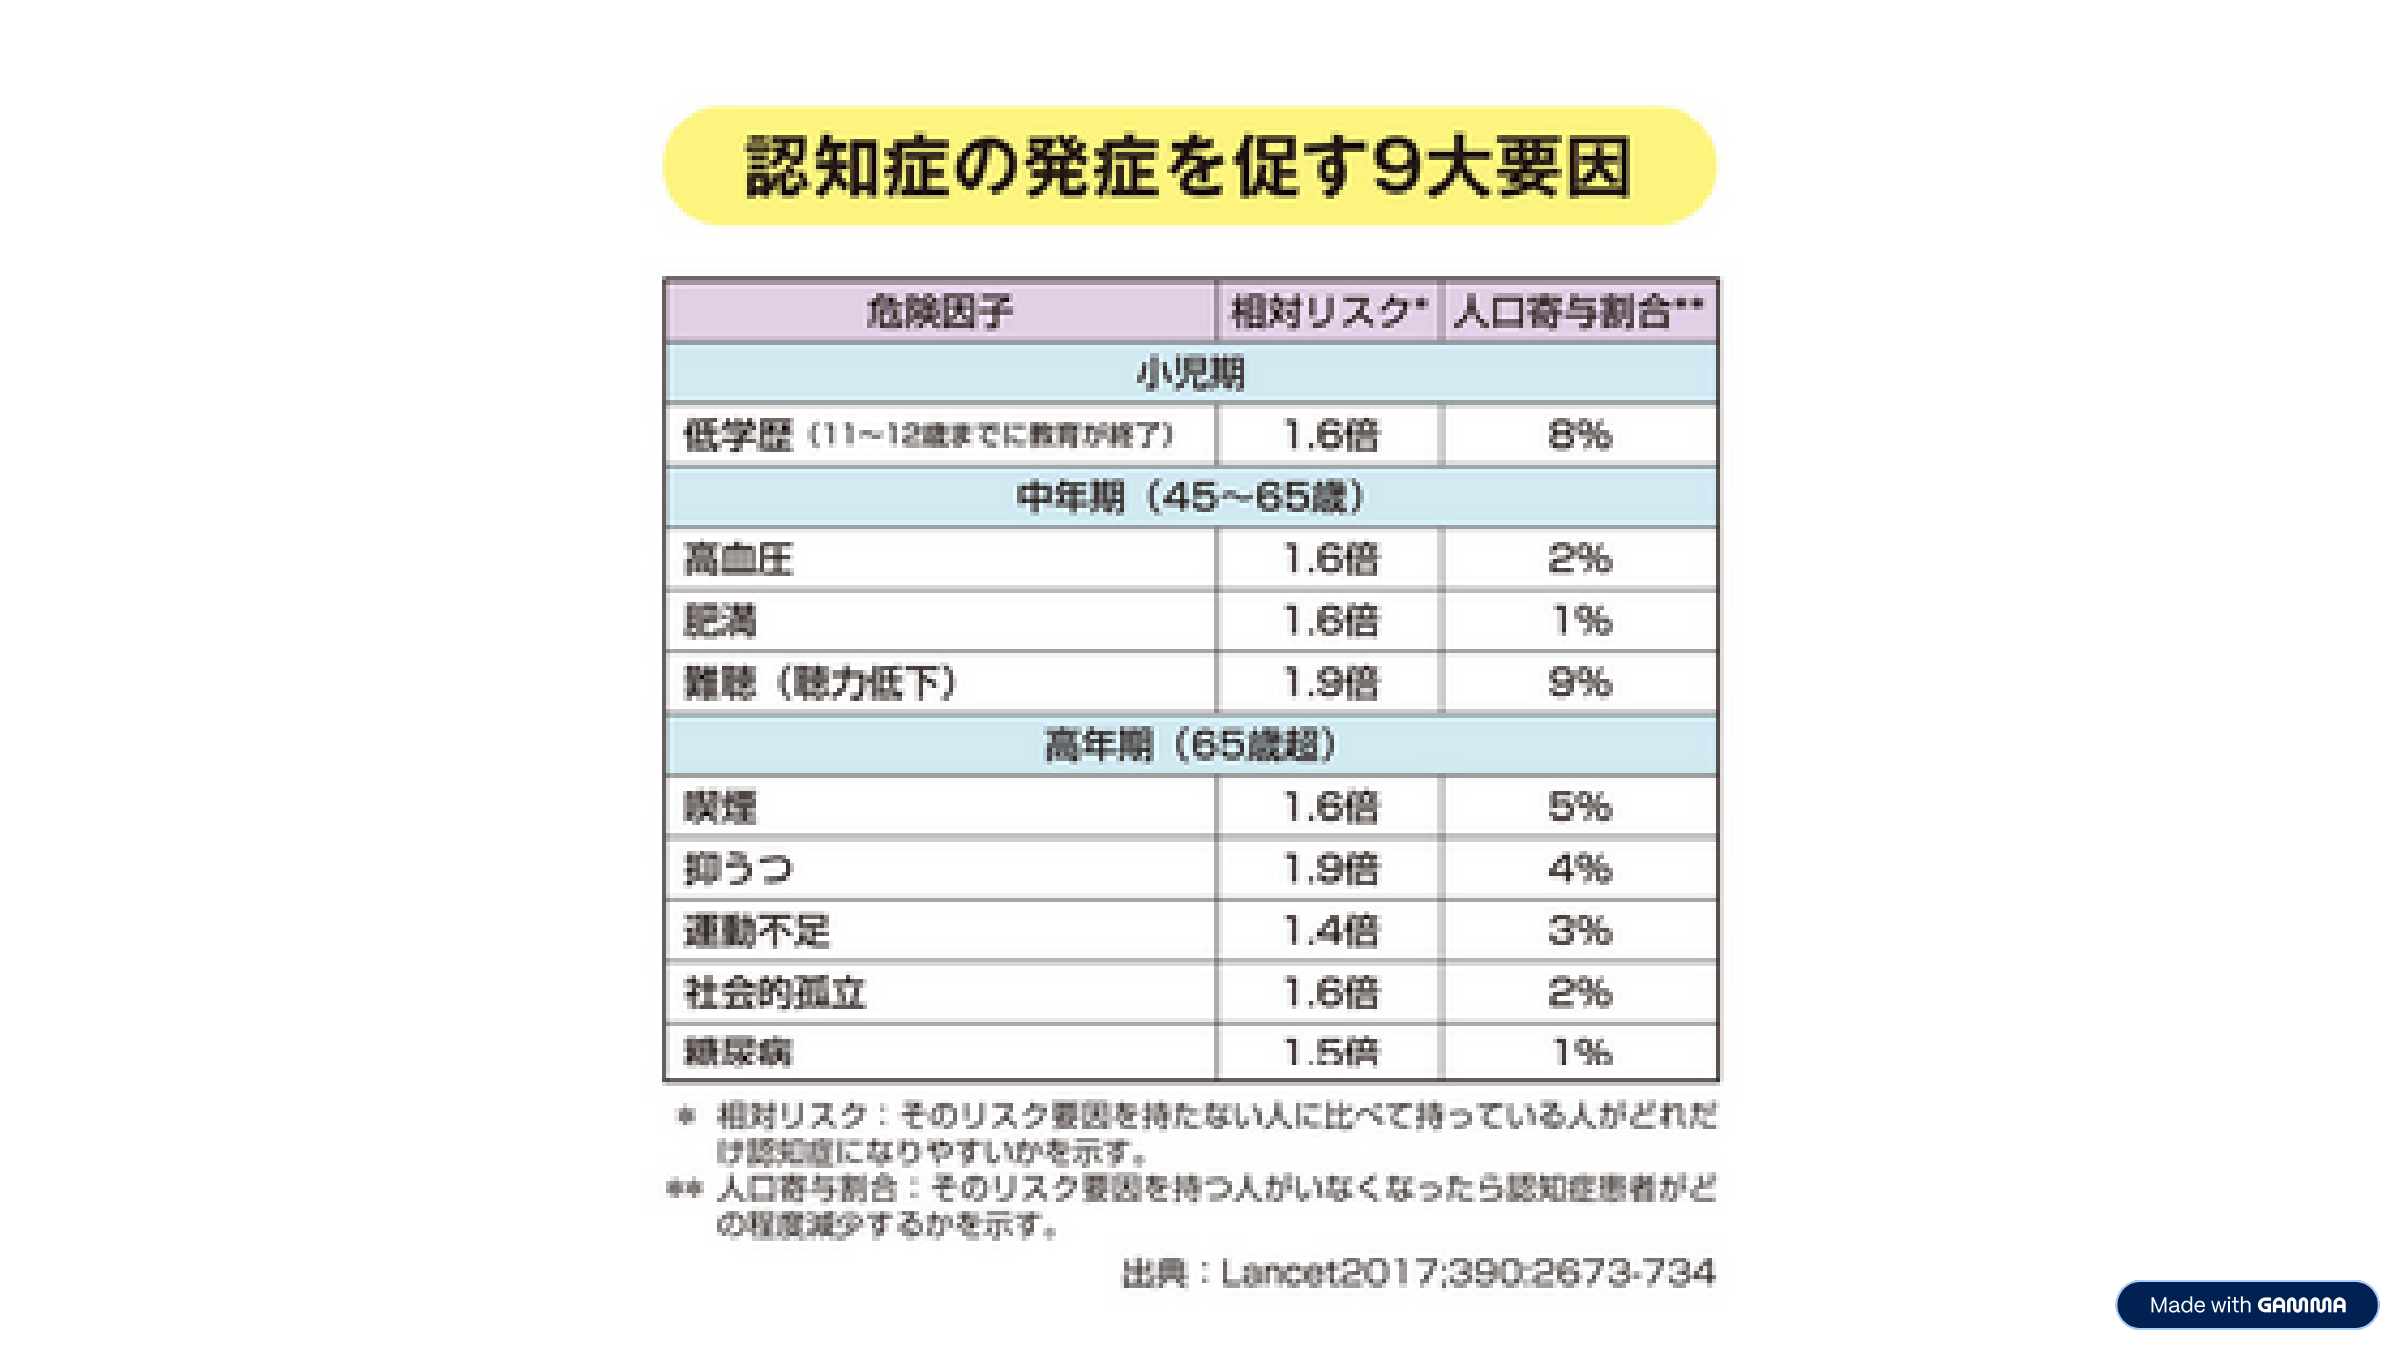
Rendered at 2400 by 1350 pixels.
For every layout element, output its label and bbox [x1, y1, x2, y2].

picture [615, 58, 1772, 1314]
picture [2106, 1271, 2389, 1339]
